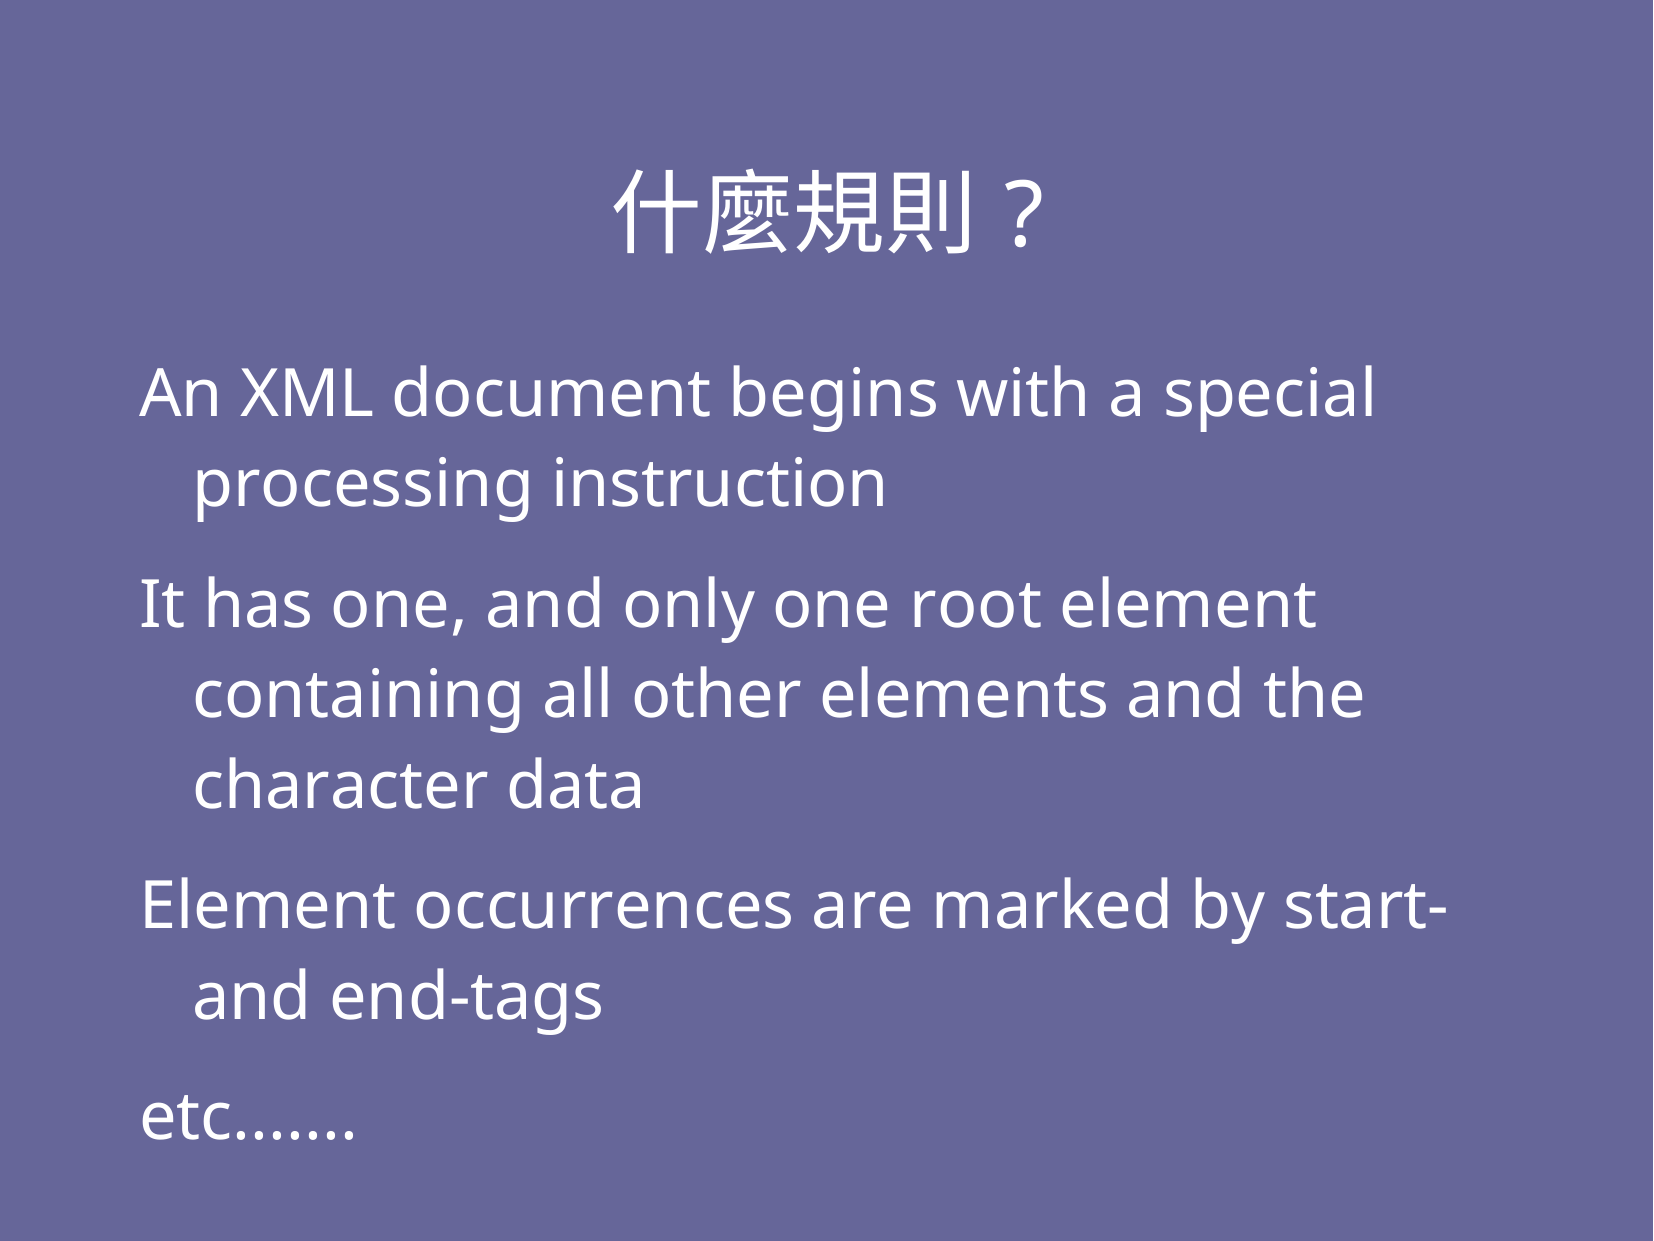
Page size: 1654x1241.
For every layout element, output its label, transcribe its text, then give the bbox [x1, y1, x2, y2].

title 什麼規則? [121, 102, 1534, 311]
list An XML document begins with a special processing instruction It has one, and only one root element containing all other elements and the character data Element occurrences are marked by start- and end-tags etc....... [121, 344, 1534, 1148]
